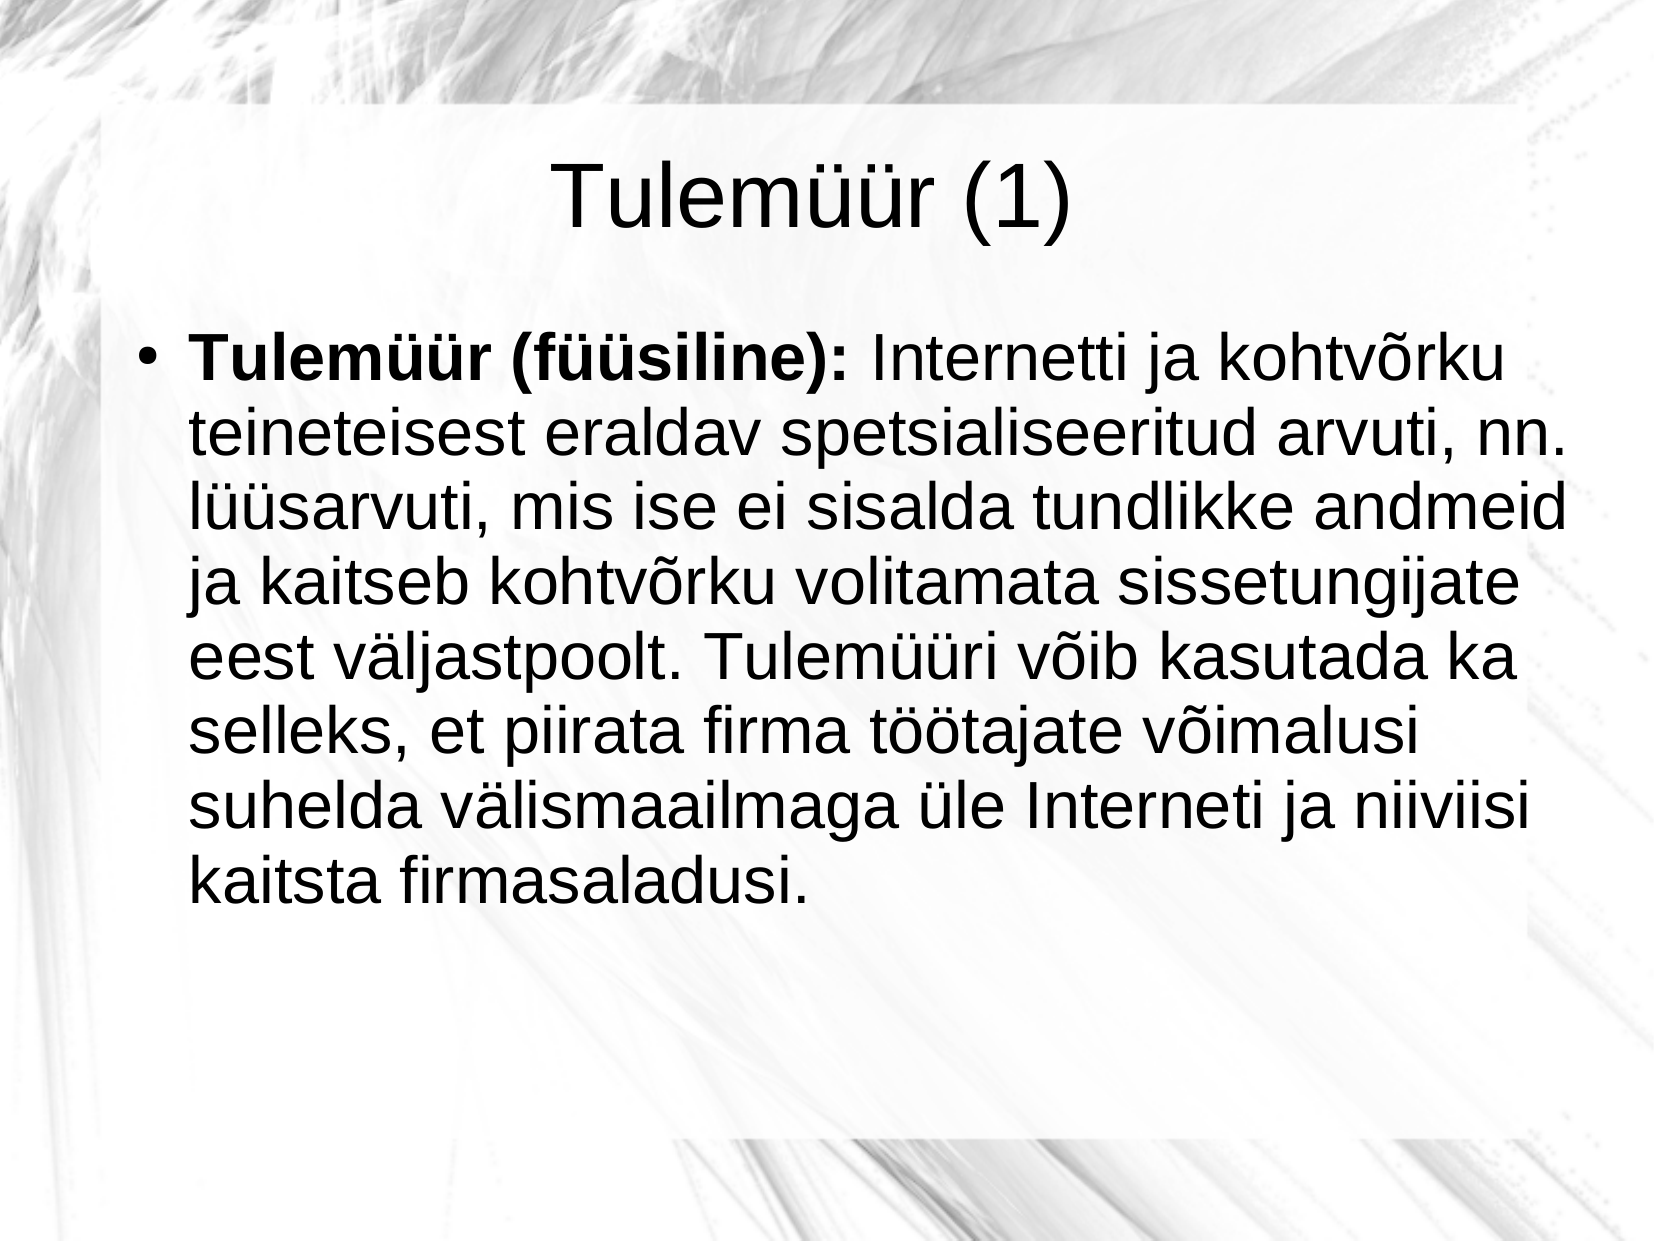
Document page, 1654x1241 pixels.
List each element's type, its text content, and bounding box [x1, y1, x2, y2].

title Tulemüür (1) [118, 112, 1506, 281]
list Tulemüür (füüsiline): Internetti ja kohtvõrku teineteisest eraldav spetsialiseeritud arvuti, nn. lüüsarvuti, mis ise ei sisalda tundlikke andmeid ja kaitseb kohtvõrku volitamata sissetungijate eest väljastpoolt. Tulemüüri võib kasutada ka selleks, et piirata firma töötajate võimalusi suhelda välismaailmaga üle Interneti ja niiviisi kaitsta firmasaladusi. [118, 319, 1571, 945]
picture [0, 0, 1654, 1241]
